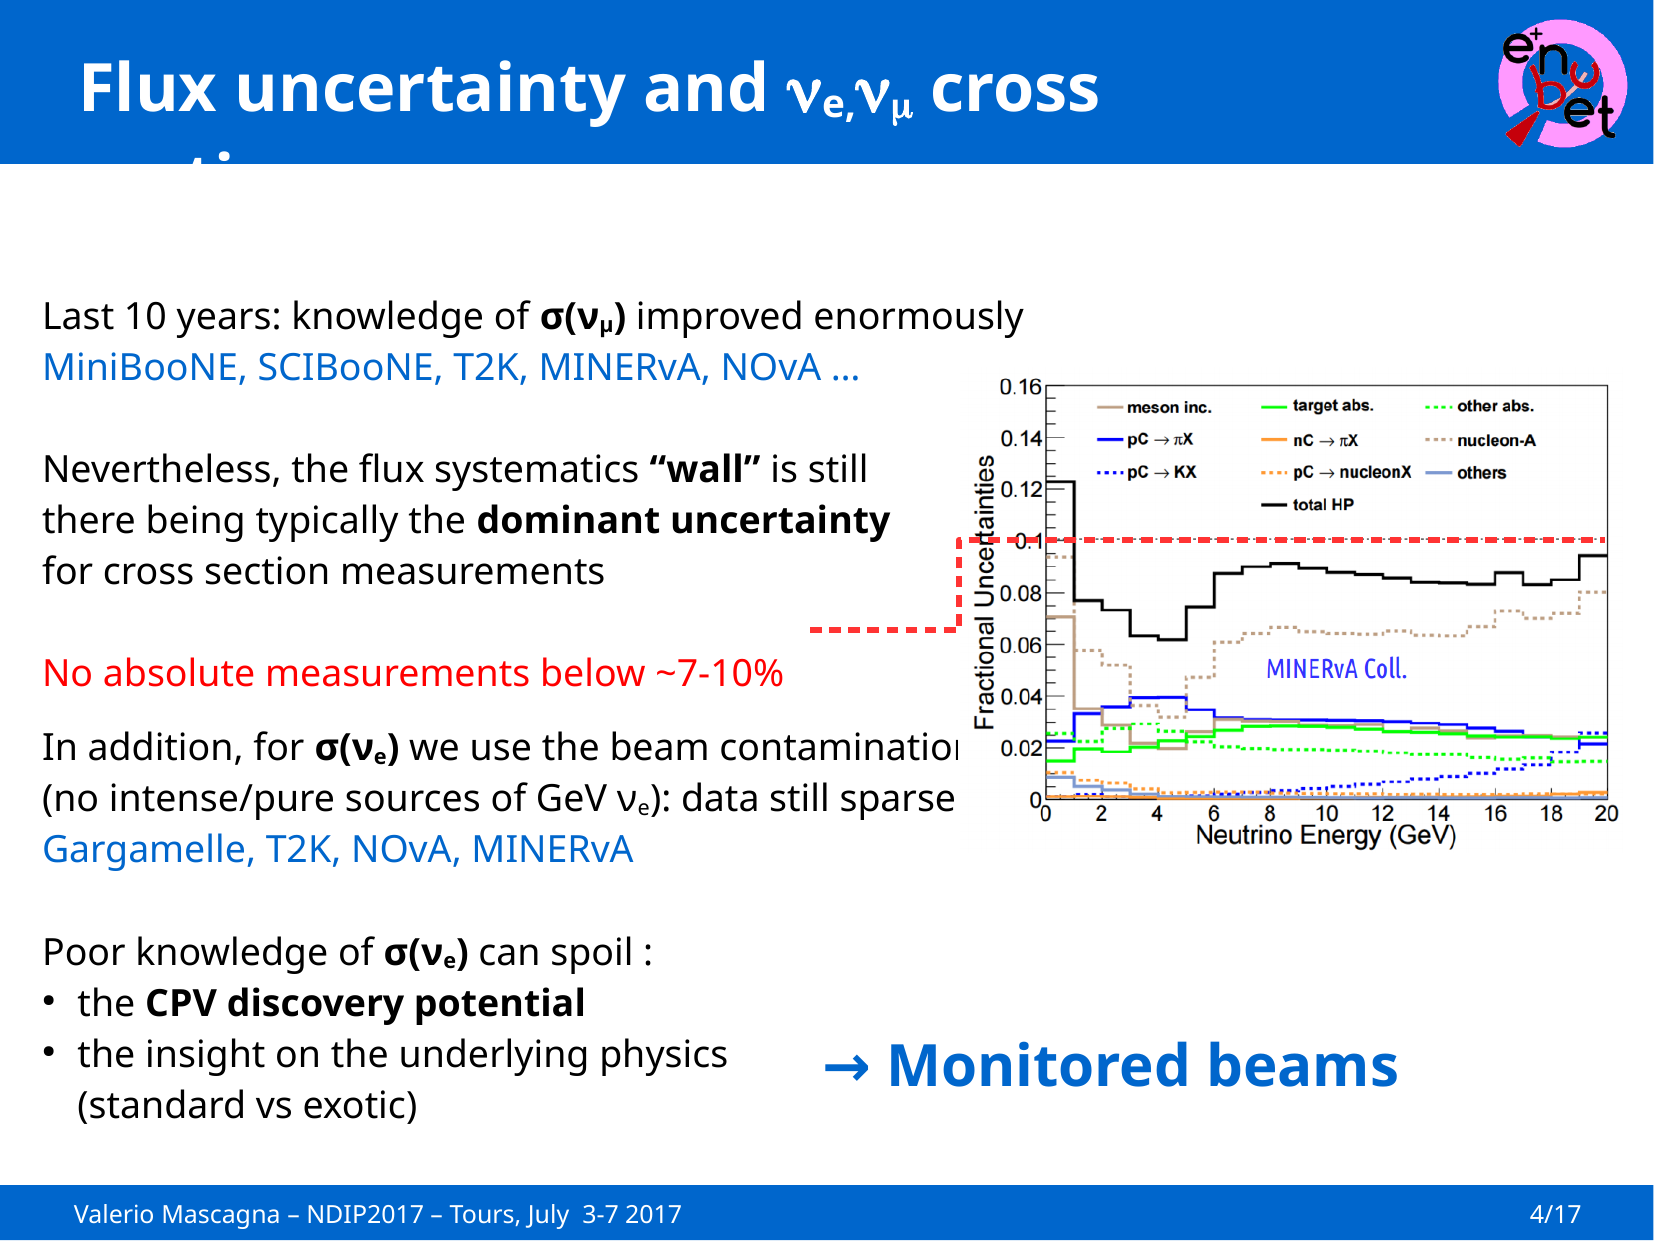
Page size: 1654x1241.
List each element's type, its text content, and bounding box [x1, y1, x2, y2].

picture [1494, 18, 1630, 150]
text_box Nevertheless, the flux systematics “wall” is still there being typically the dominant uncertainty for cross section measurements No absolute measurements below ~7-10% [27, 466, 921, 661]
picture [958, 351, 1623, 853]
text_box → Monitored beams [807, 1017, 1423, 1163]
text_box Flux uncertainty and ne,nm cross sections [63, 32, 1366, 166]
text_box Last 10 years: knowledge of σ(νμ) improved enormously MiniBooNE, SCIBooNE, T2K, MINERvA, NOvA … [27, 282, 1333, 466]
text_box In addition, for σ(νe) we use the beam contamination (no intense/pure sources of GeV νe): data still sparse Gargamelle, T2K, NOvA, MINERvA Poor knowledge of σ(νe) can spoil : the CPV discovery potential the insight on the underlying physics (standard vs exotic) [27, 713, 1008, 1104]
